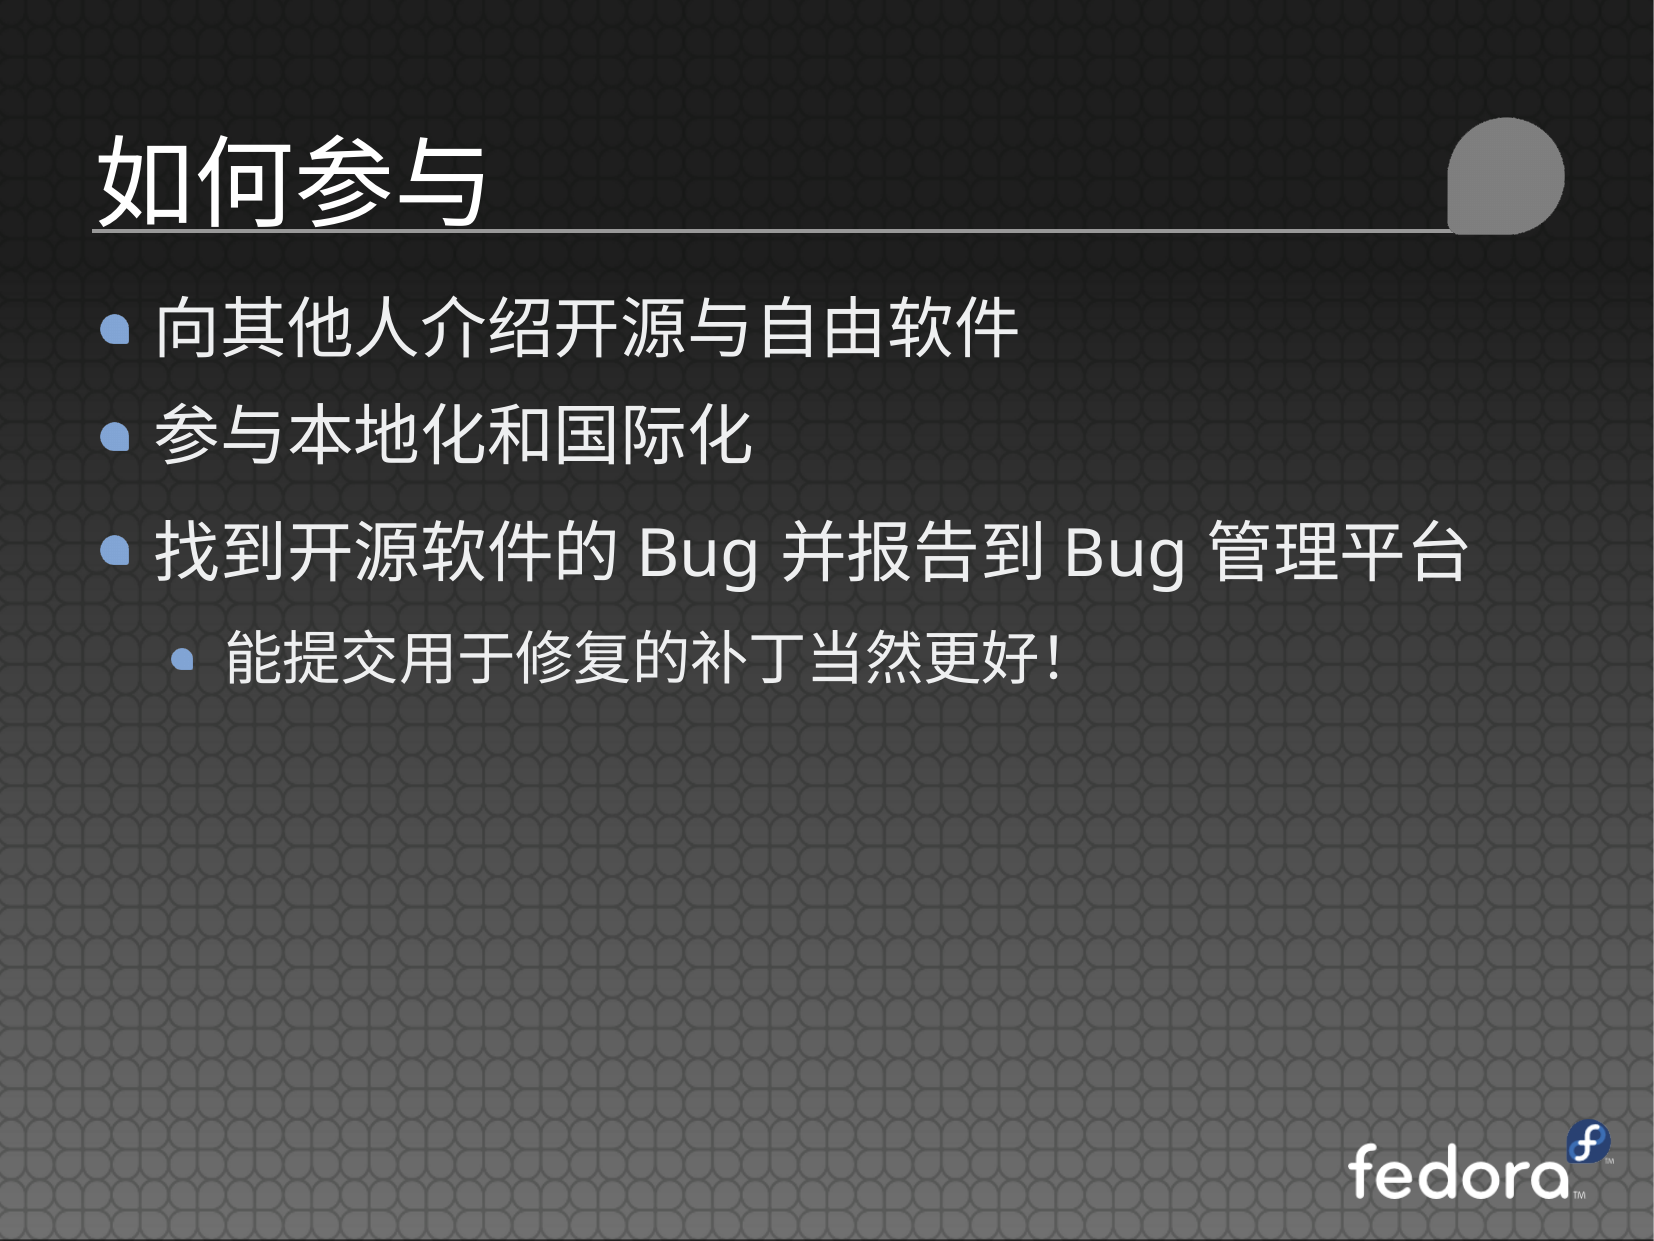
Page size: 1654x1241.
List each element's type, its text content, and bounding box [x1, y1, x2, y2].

picture [0, 0, 1654, 1241]
list 向其他人介绍开源与自由软件 参与本地化和国际化 找到开源软件的Bug并报告到Bug管理平台 能提交用于修复的补丁当然更好！ [82, 290, 1571, 1094]
title 如何参与 [94, 100, 1427, 251]
